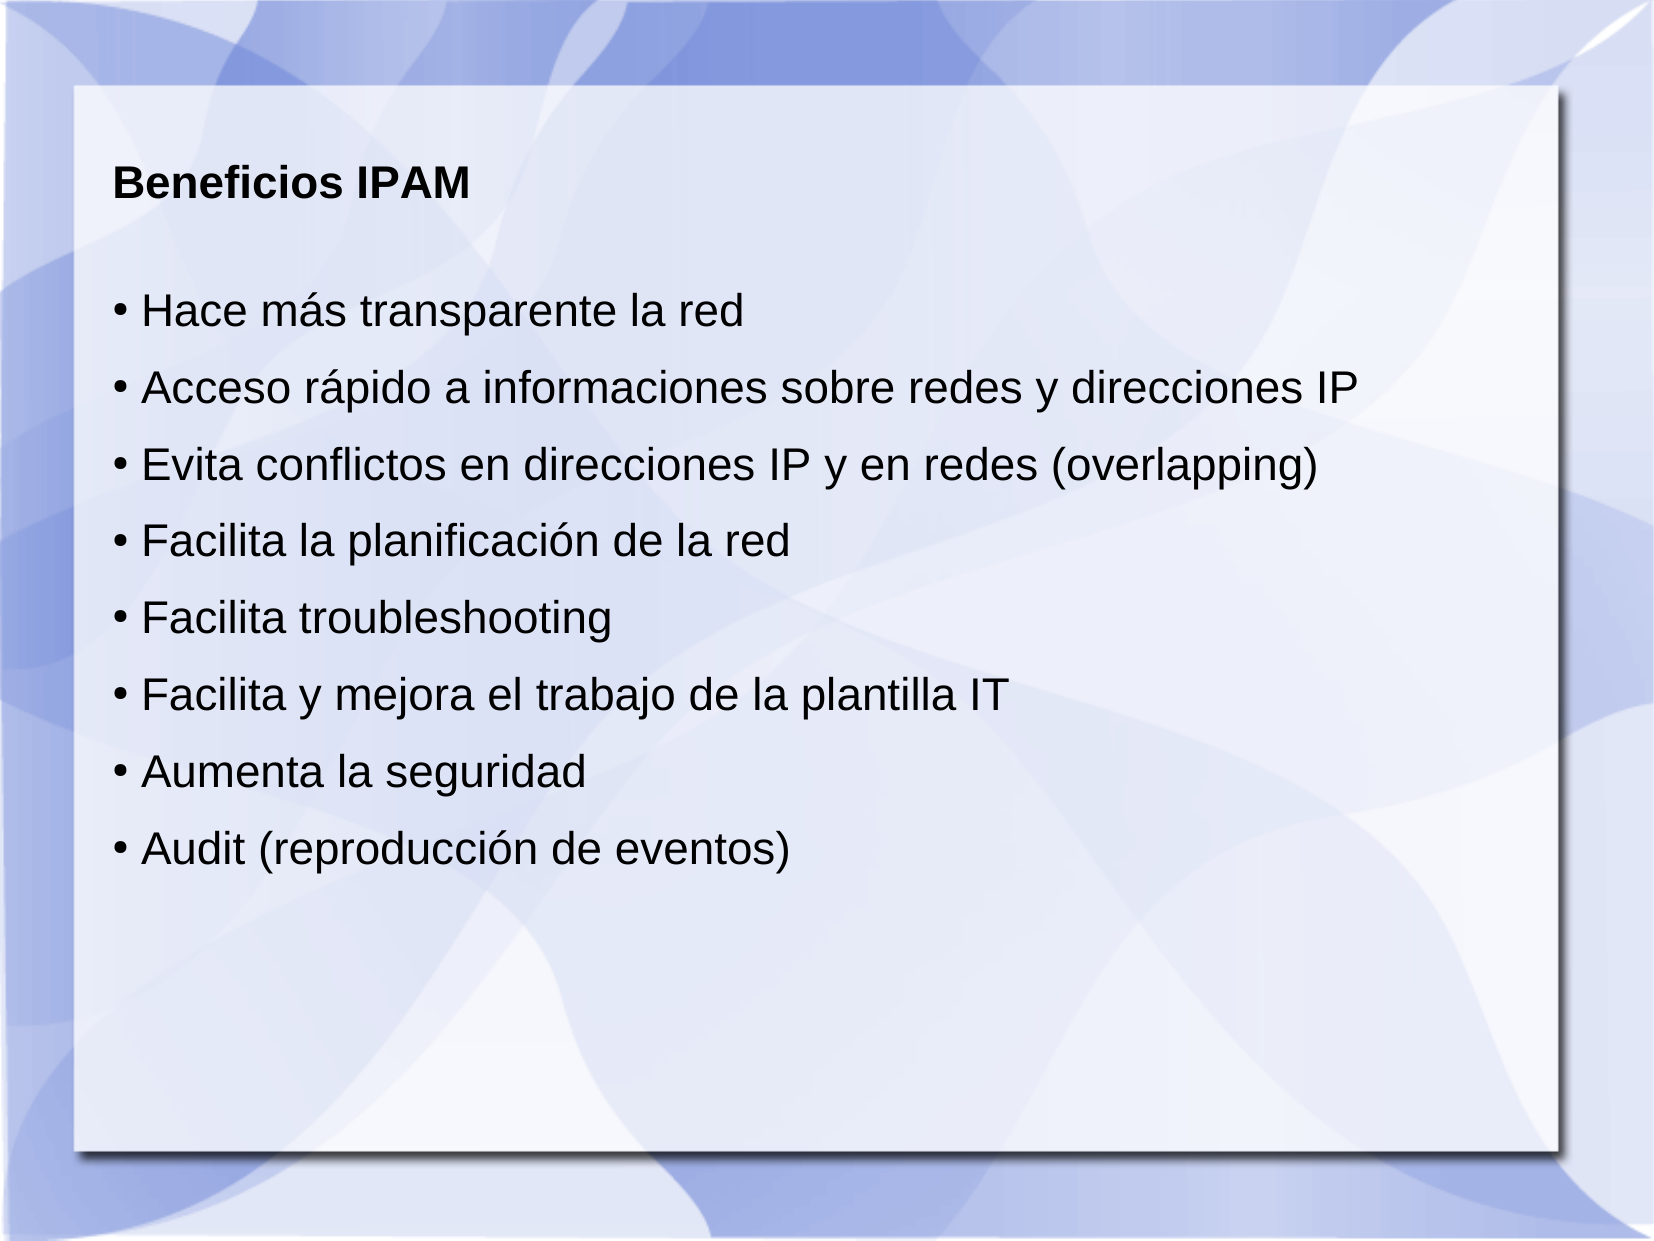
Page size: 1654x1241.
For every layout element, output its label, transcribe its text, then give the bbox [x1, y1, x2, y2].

subtitle Beneficios IPAM Hace más transparente la red Acceso rápido a informaciones sobre redes y direcciones IP Evita conflictos en direcciones IP y en redes (overlapping) Facilita la planificación de la red Facilita troubleshooting Facilita y mejora el trabajo de la plantilla IT Aumenta la seguridad Audit (reproducción de eventos) [112, 137, 1565, 1150]
picture [0, 0, 1654, 1241]
